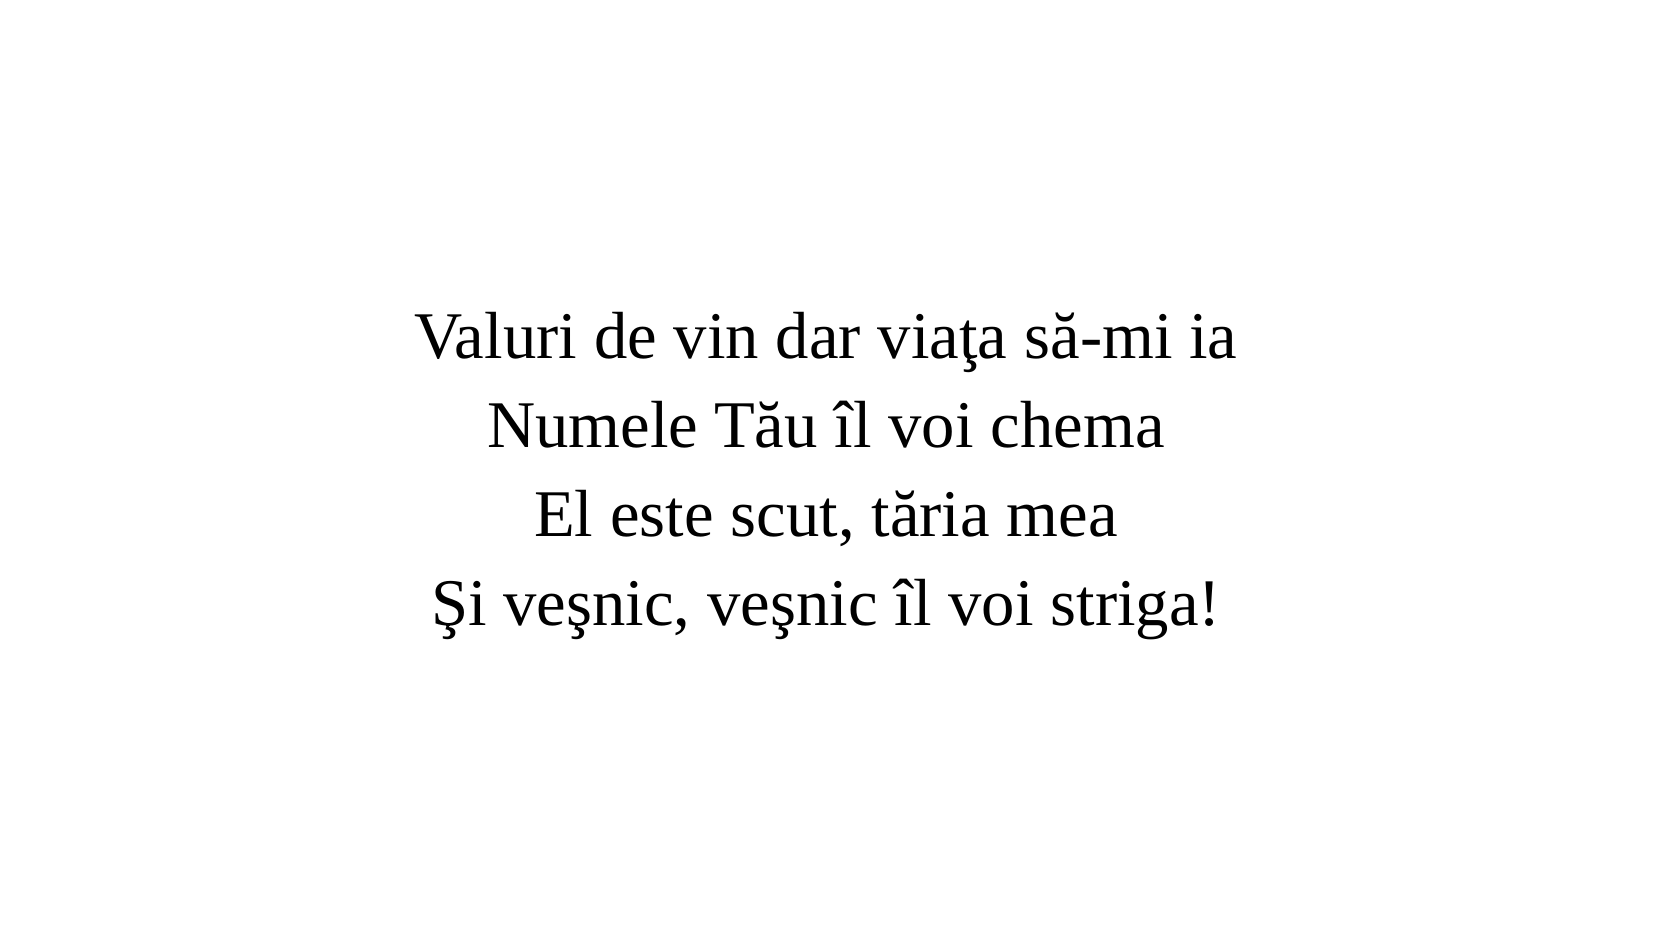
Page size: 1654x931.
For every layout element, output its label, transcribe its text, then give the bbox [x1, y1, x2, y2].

subtitle Valuri de vin dar viaţa să-mi ia Numele Tău îl voi chema El este scut, tăria mea Şi veşnic, veşnic îl voi striga! [300, 150, 1354, 781]
